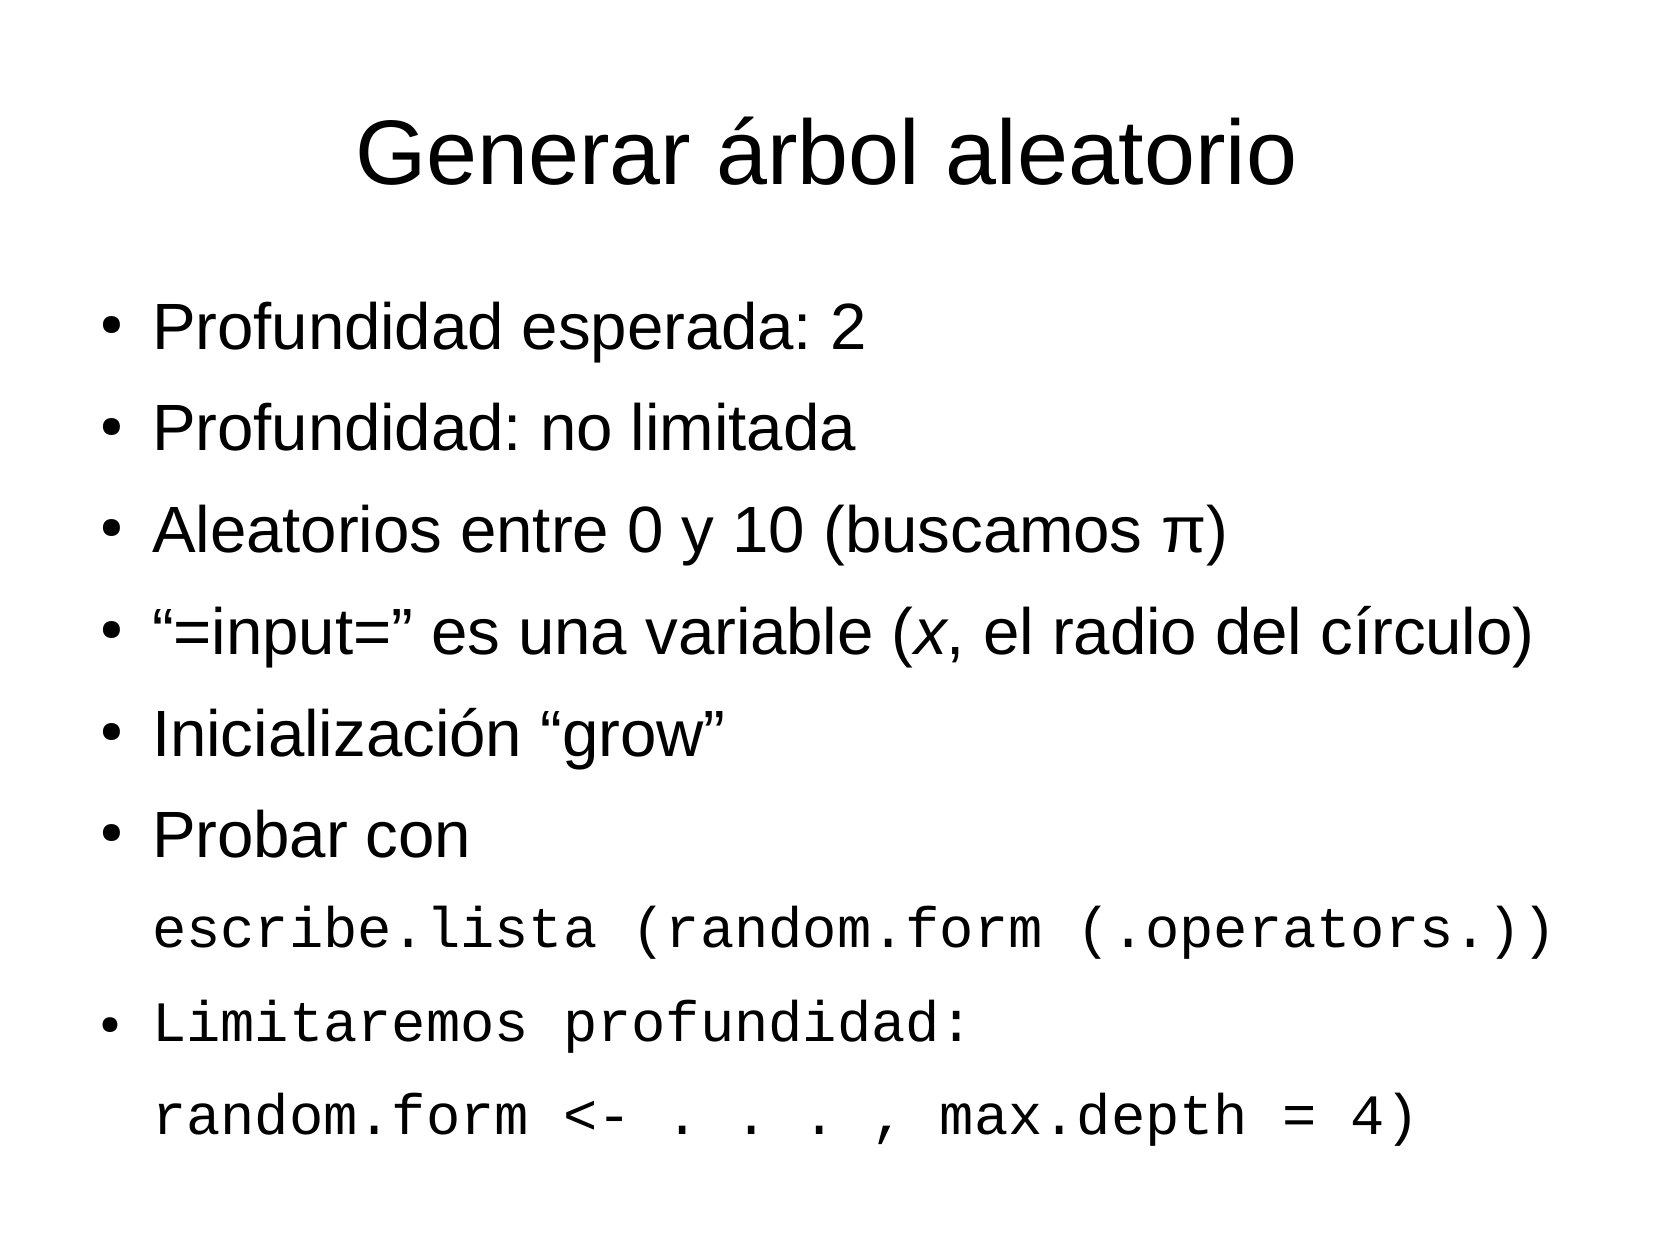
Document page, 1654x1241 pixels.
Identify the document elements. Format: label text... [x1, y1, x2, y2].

list Profundidad esperada: 2 Profundidad: no limitada Aleatorios entre 0 y 10 (buscamos π) “=input=” es una variable (x, el radio del círculo) Inicialización “grow” Probar con escribe.lista (random.form (.operators.)) Limitaremos profundidad: random.form <- . . . , max.depth = 4) [82, 290, 1571, 1182]
title Generar árbol aleatorio [82, 49, 1571, 257]
